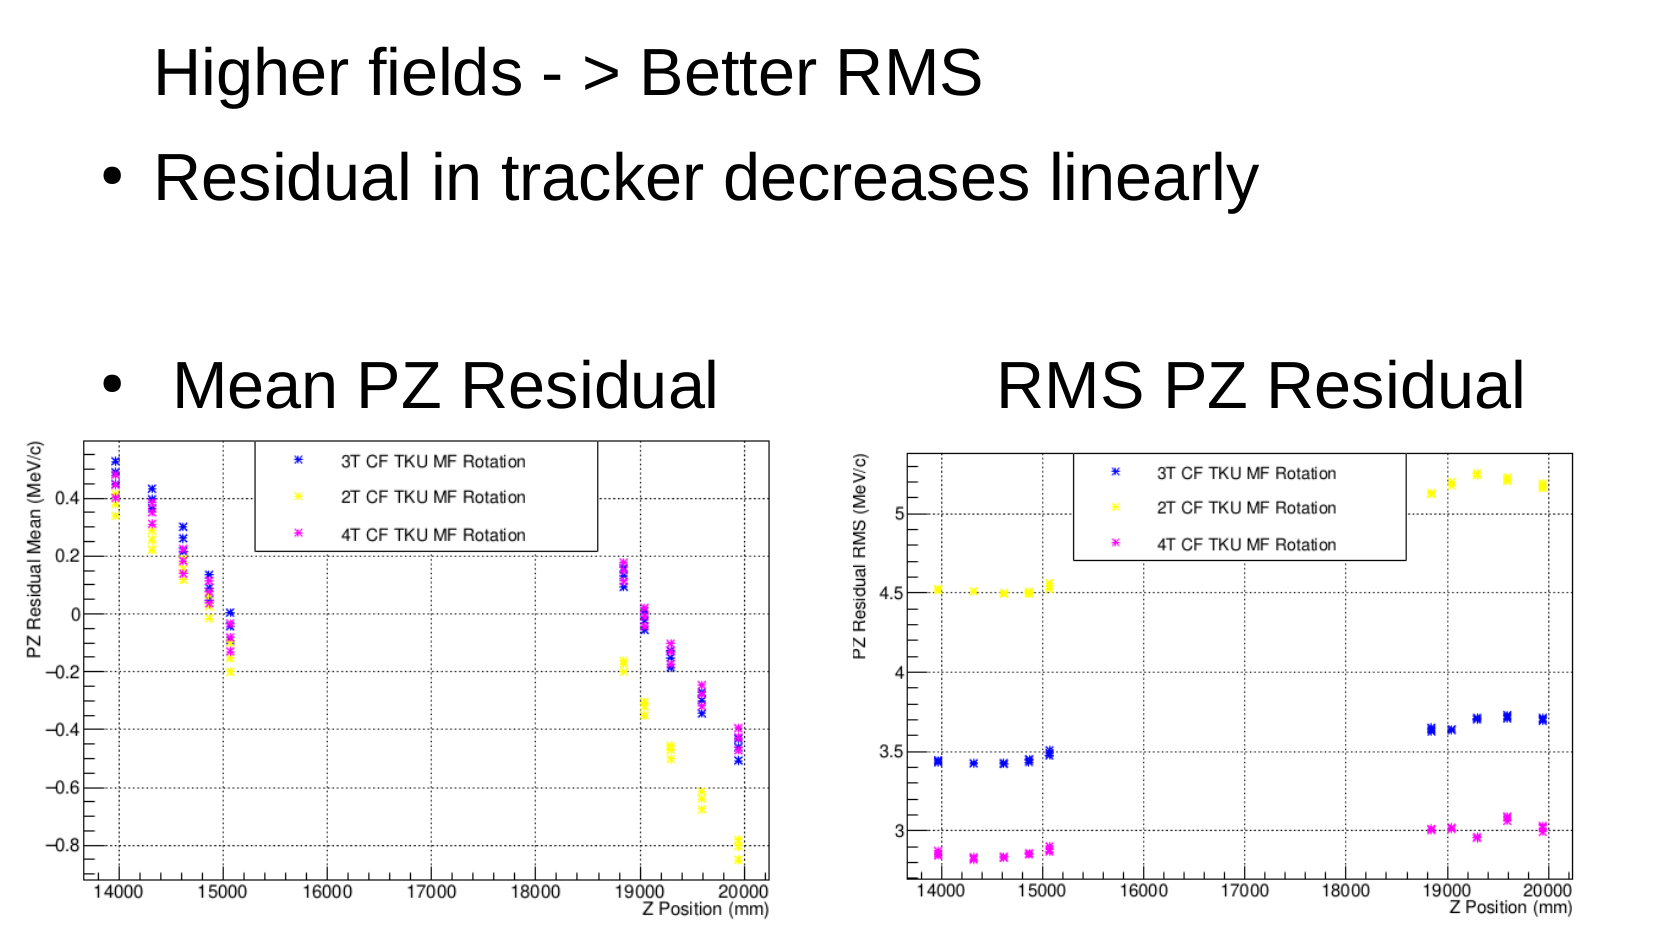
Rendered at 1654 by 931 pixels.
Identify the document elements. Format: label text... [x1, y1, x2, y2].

picture [0, 389, 1654, 931]
list Higher fields - > Better RMS Residual in tracker decreases linearly Mean PZ Residual RMS PZ Residual [82, 35, 1571, 758]
